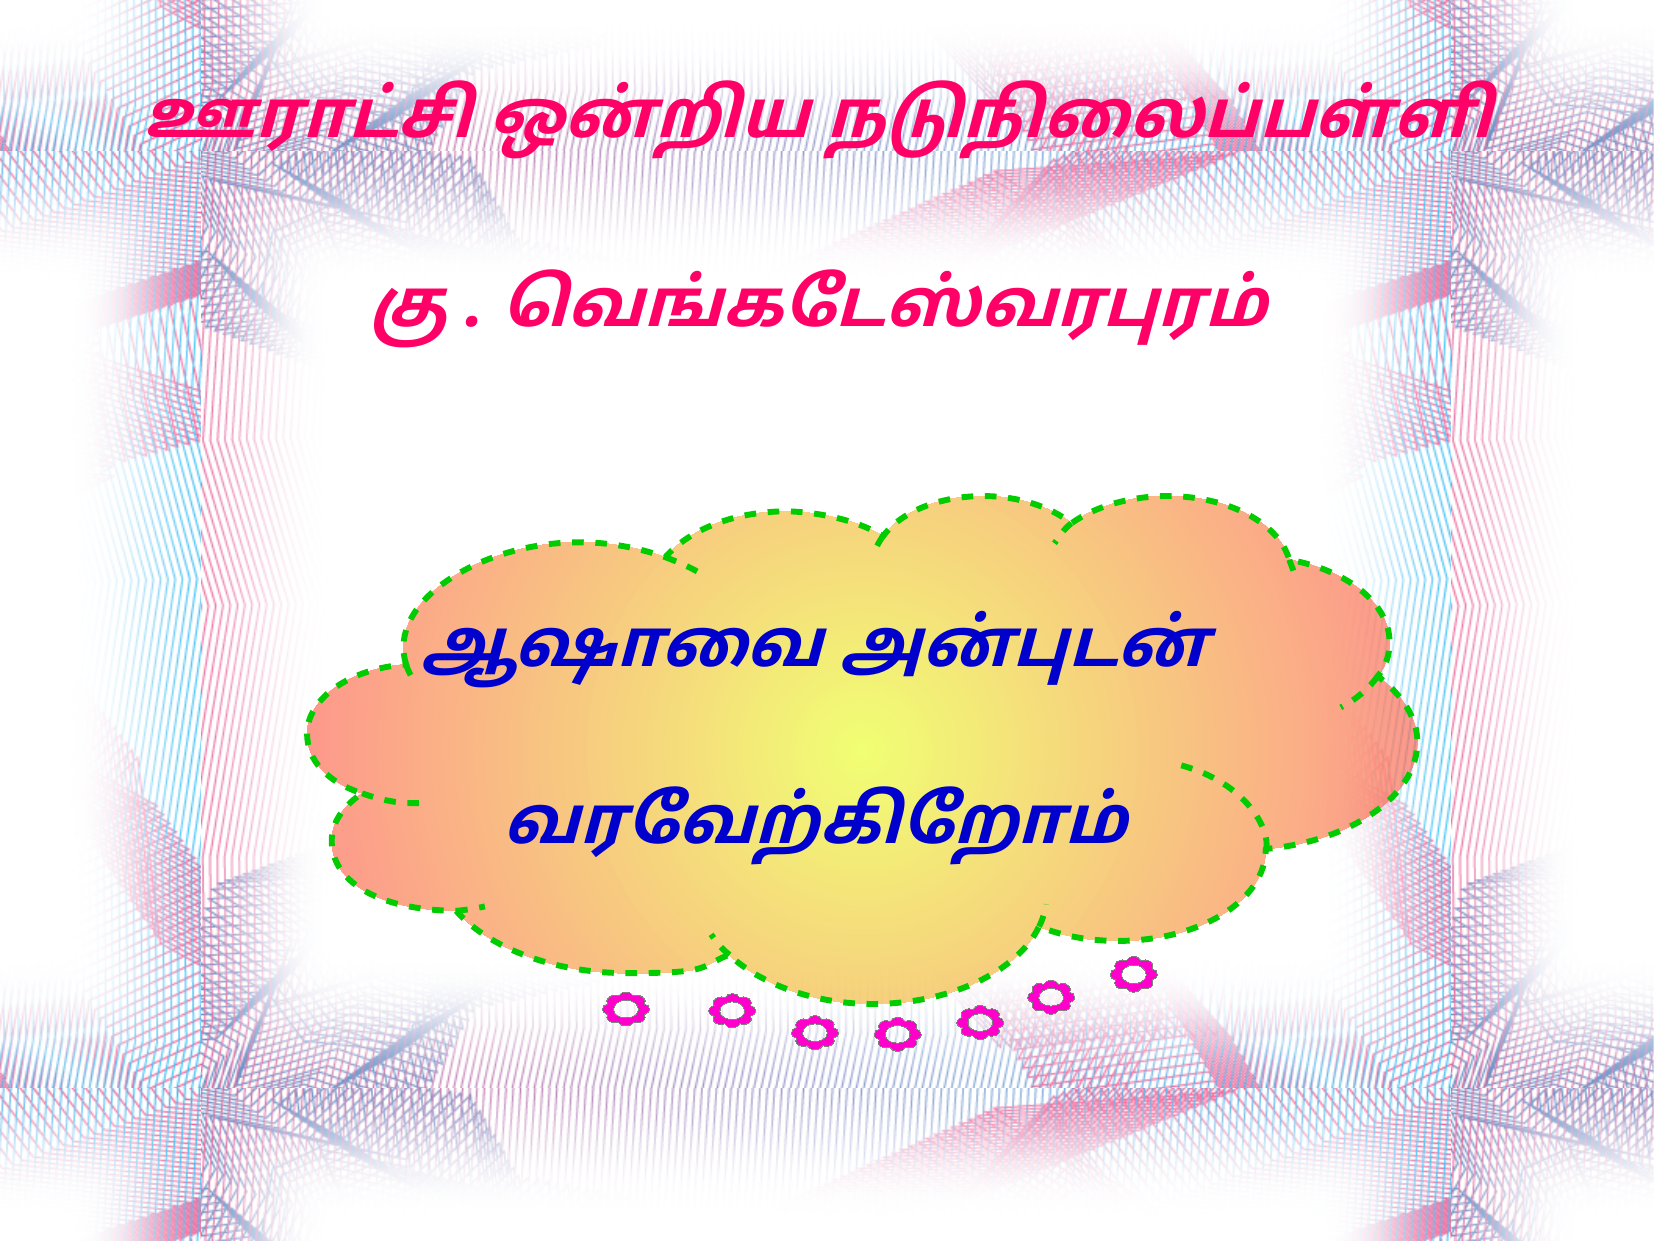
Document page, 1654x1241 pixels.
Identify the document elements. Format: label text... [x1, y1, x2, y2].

picture [0, 0, 1654, 1241]
text_box [956, 1005, 1004, 1040]
text_box [791, 1015, 839, 1050]
text_box [874, 1017, 922, 1052]
text_box ஆஷாவை அன்புடன் வரவேற்கிறோம் [307, 496, 1418, 1004]
text_box [1027, 980, 1075, 1015]
subtitle ஊராட்சி ஒன்றிய நடுநிலைப்பள்ளி கு . வெங்கடேஸ்வரபுரம் [82, 109, 1571, 1049]
text_box [708, 993, 756, 1028]
text_box [602, 992, 650, 1026]
text_box [1110, 956, 1158, 993]
